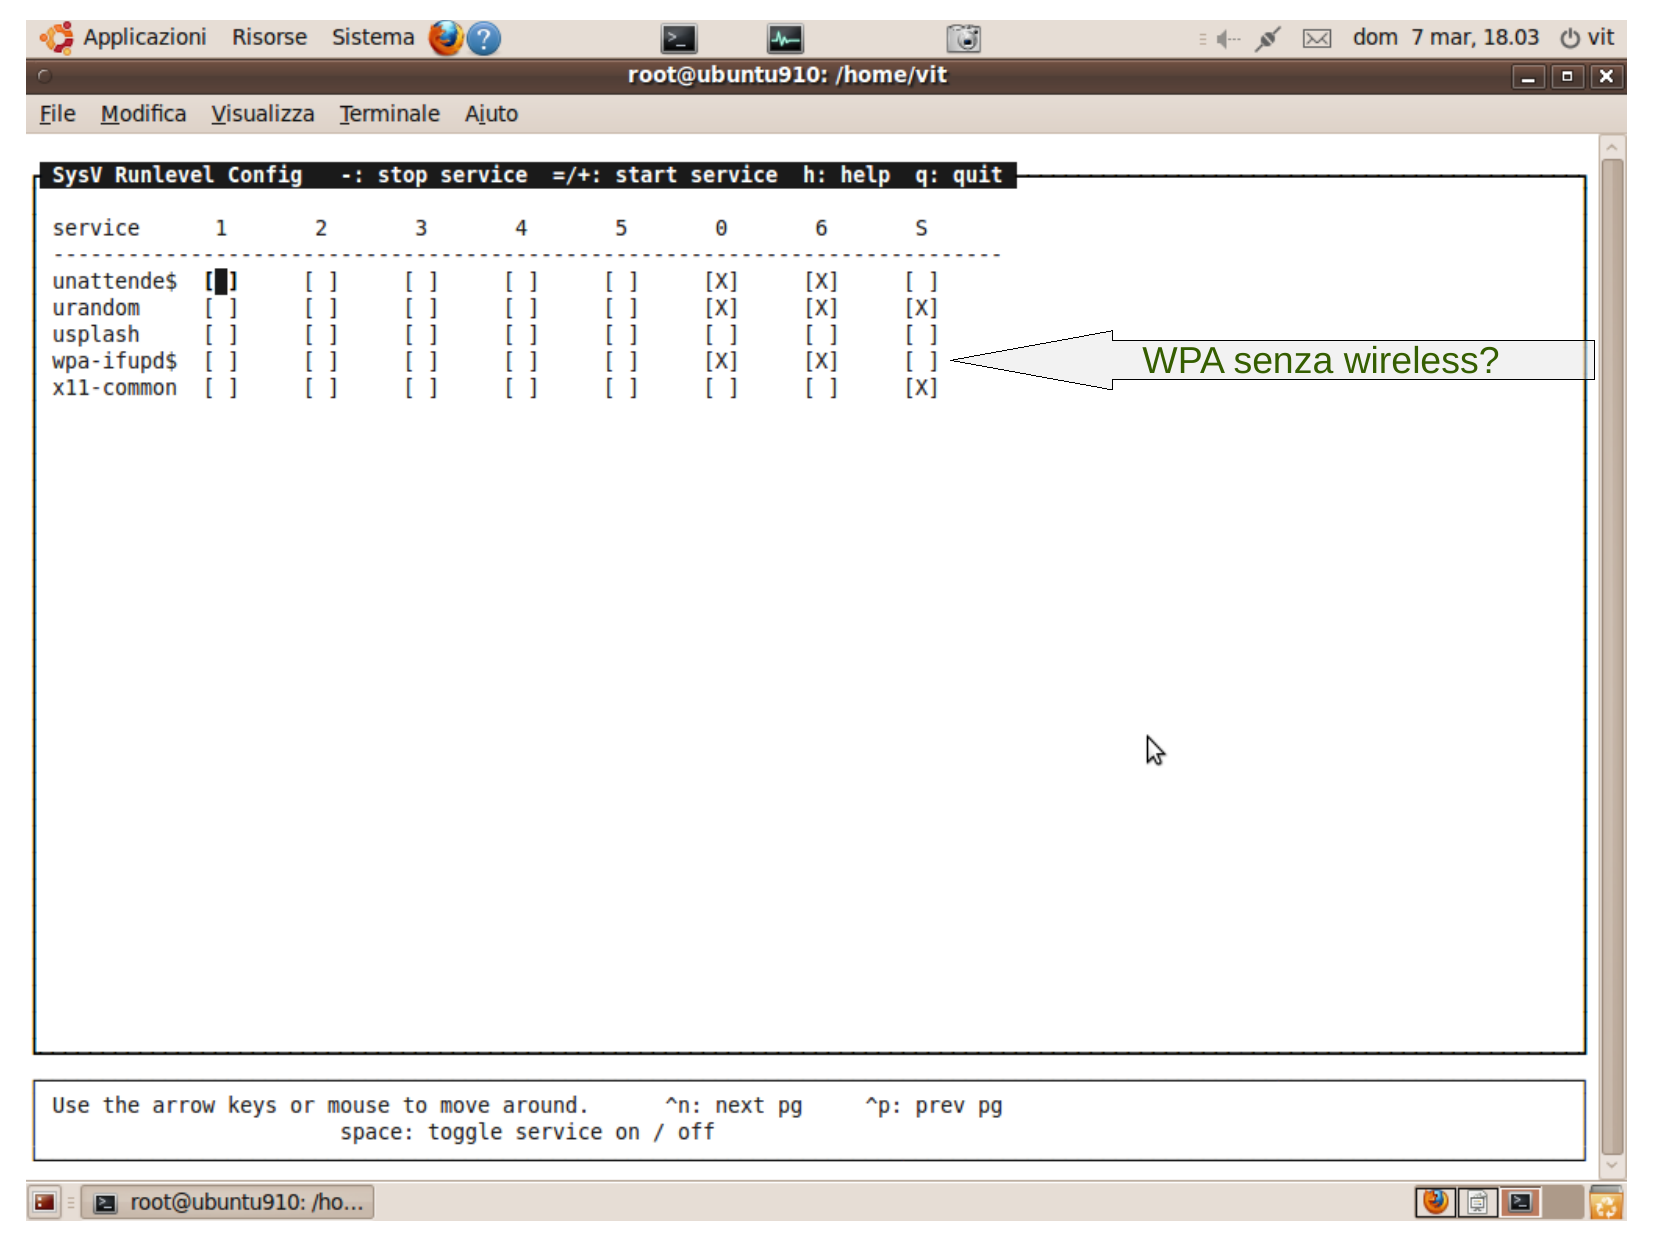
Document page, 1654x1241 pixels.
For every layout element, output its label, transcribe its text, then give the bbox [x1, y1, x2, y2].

picture [0, 0, 1654, 1241]
text_box WPA senza wireless? [950, 330, 1595, 390]
